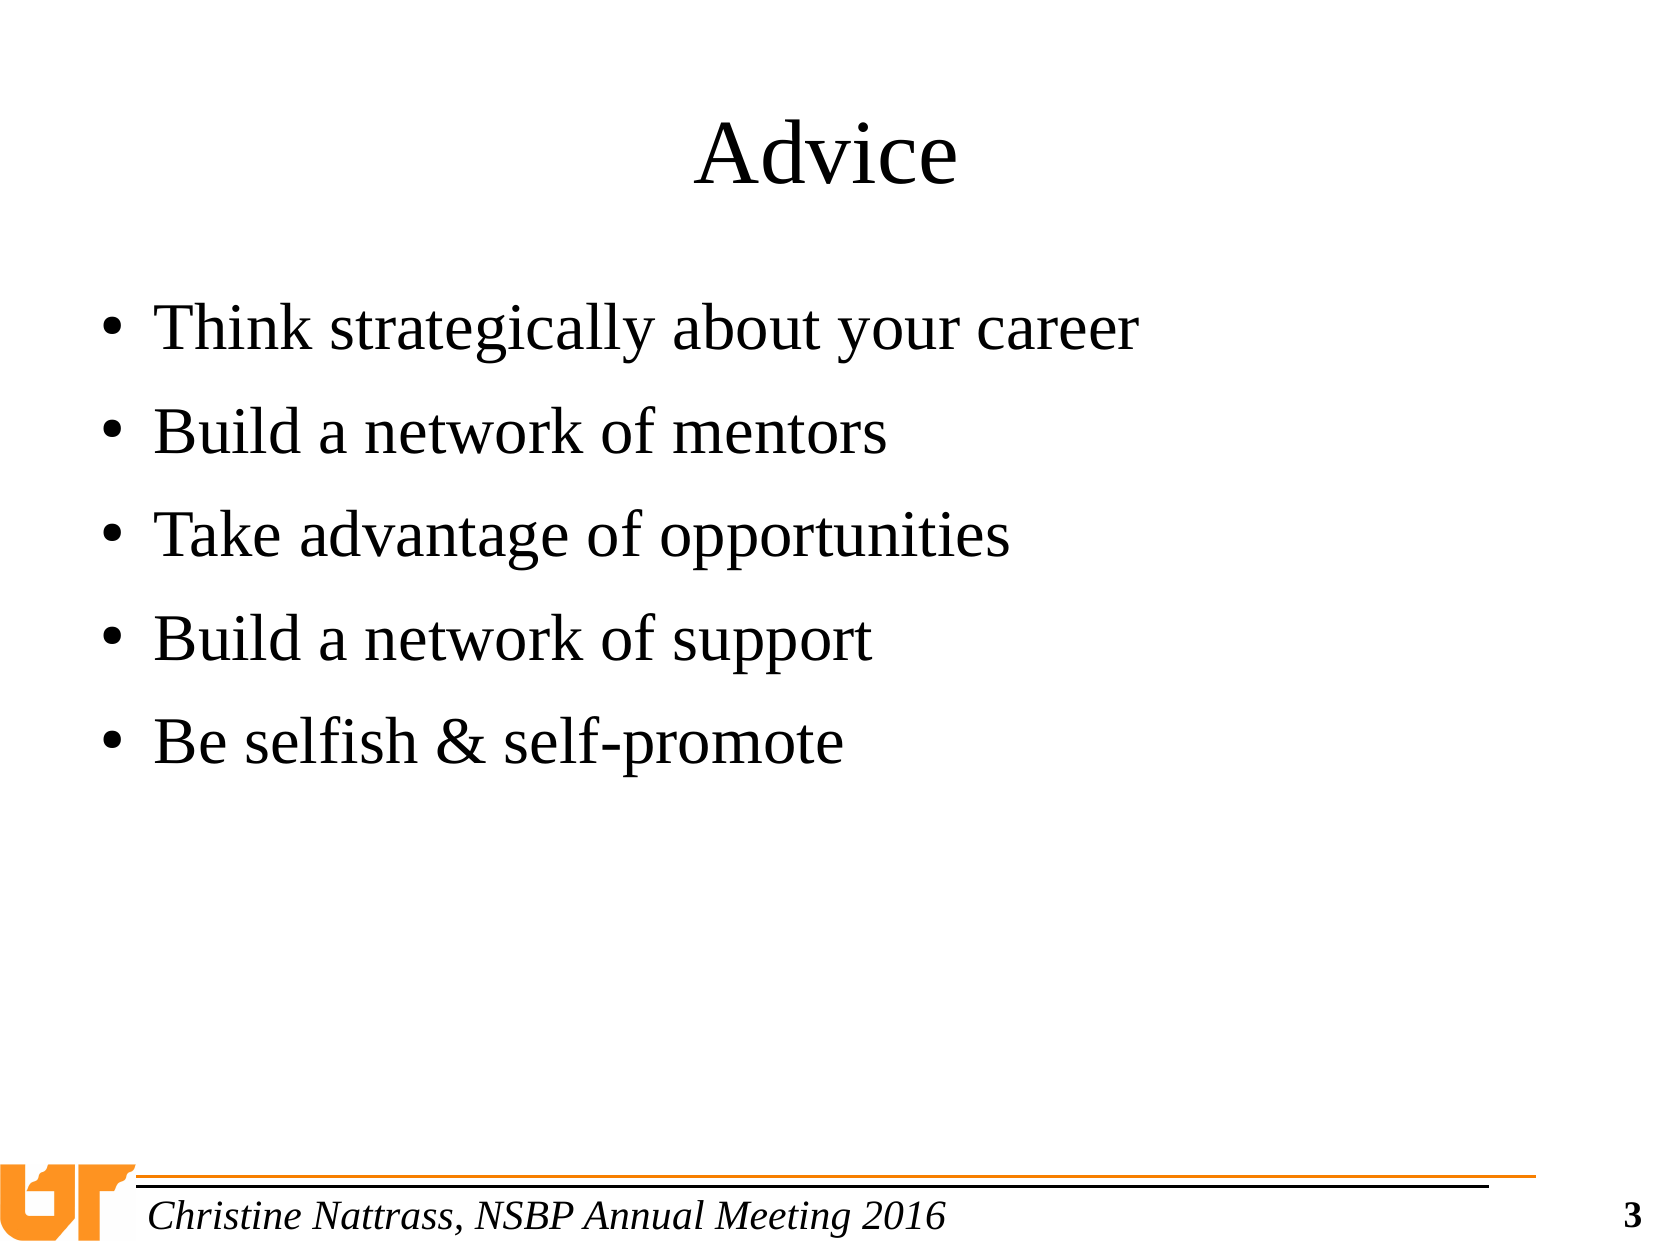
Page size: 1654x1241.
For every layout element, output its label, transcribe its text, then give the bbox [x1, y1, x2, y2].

title Advice [82, 49, 1571, 257]
picture [0, 1164, 136, 1241]
list Think strategically about your career Build a network of mentors Take advantage of opportunities Build a network of support Be selfish & self-promote [82, 290, 1538, 1010]
